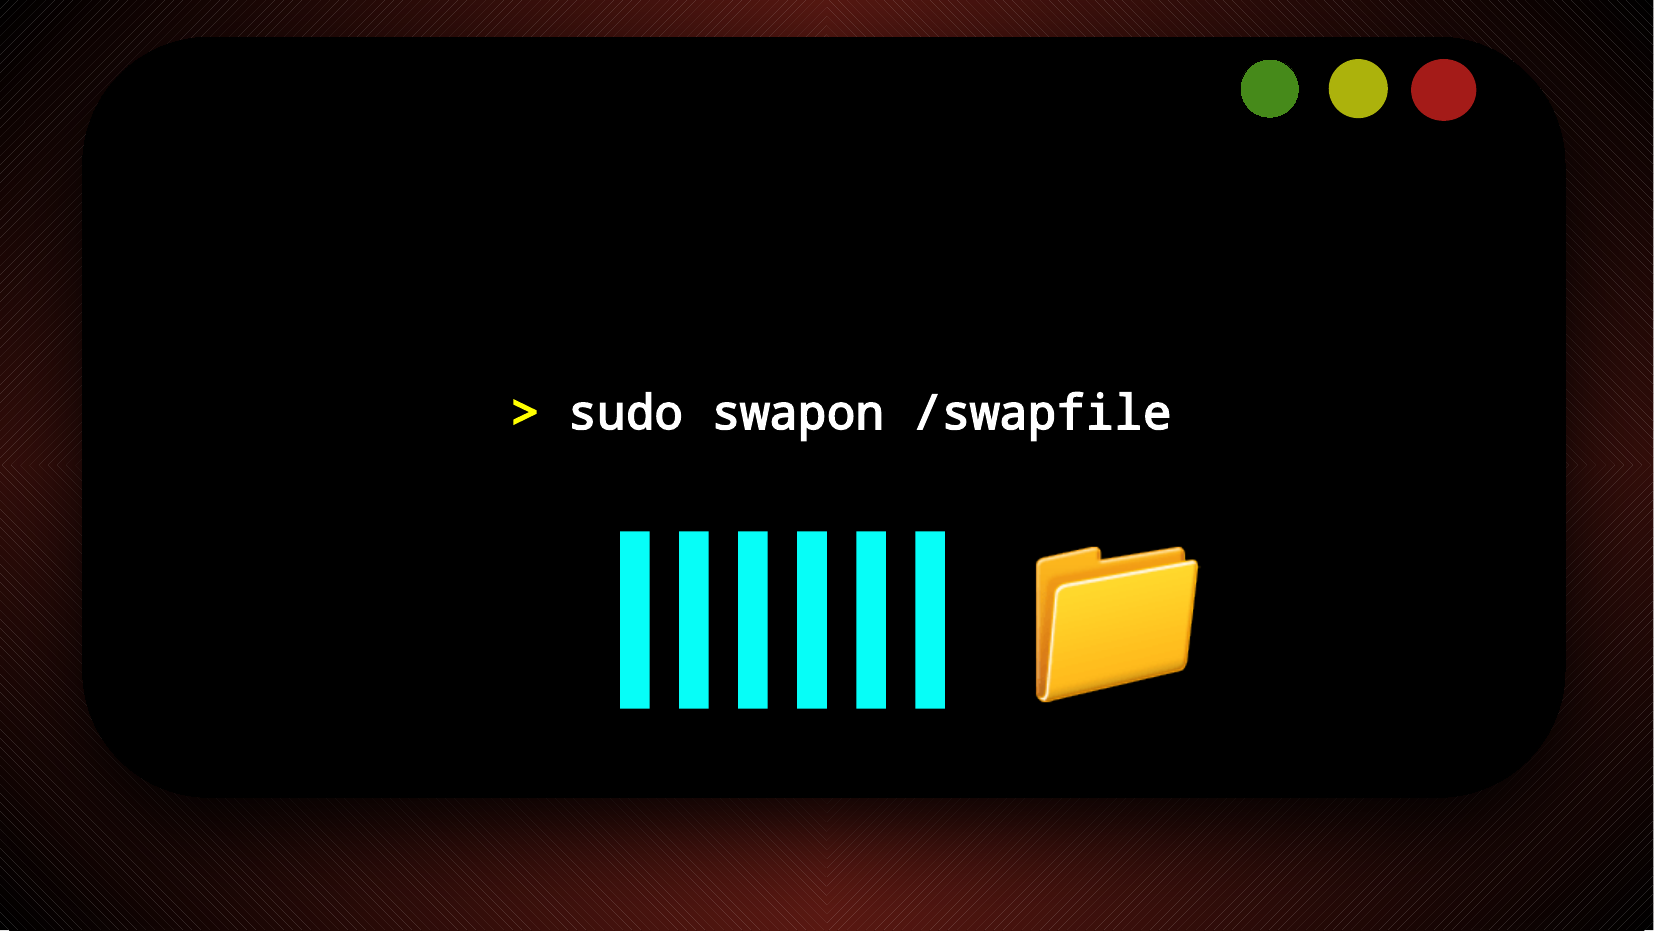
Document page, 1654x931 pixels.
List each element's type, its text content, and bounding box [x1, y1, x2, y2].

text_box [856, 531, 886, 709]
text_box [738, 531, 768, 709]
picture [1033, 539, 1203, 709]
text_box [620, 531, 650, 709]
text_box > sudo swapon /swapfile [147, 377, 1506, 502]
text_box [915, 531, 945, 709]
text_box [679, 531, 709, 709]
text_box [797, 531, 827, 709]
